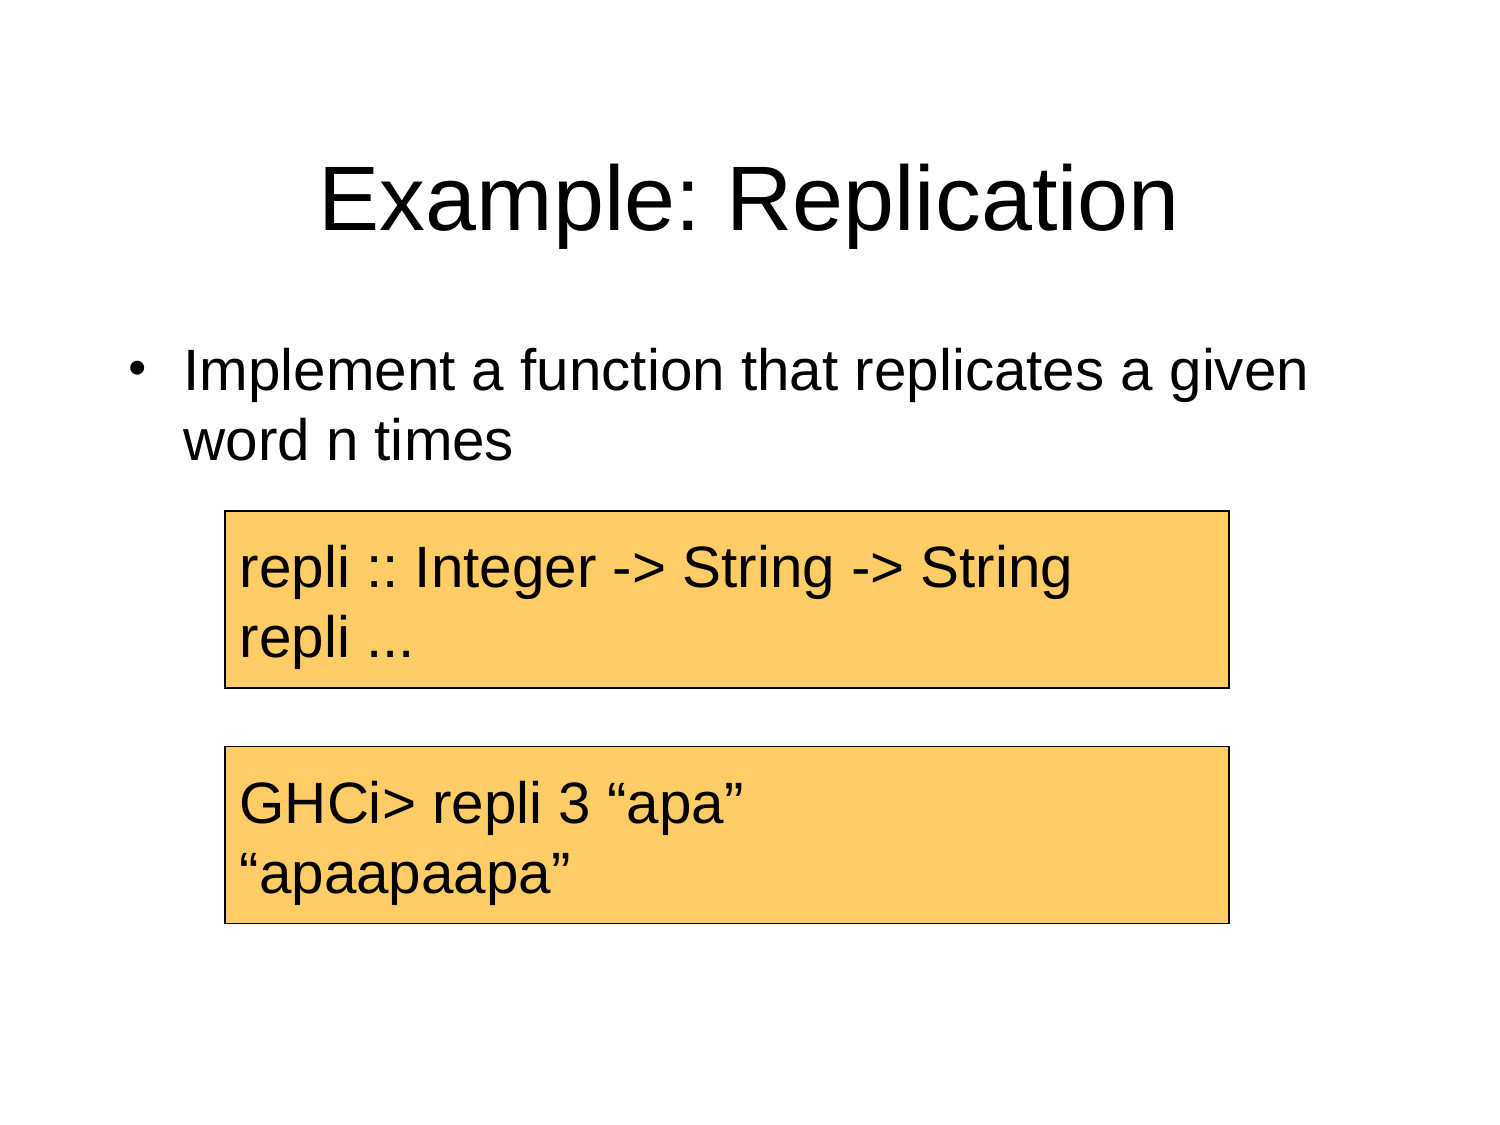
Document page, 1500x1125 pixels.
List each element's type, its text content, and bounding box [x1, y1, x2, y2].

title Example: Replication [112, 99, 1388, 288]
text_box GHCi> repli 3 “apa” “apaapaapa” [224, 746, 1229, 924]
text_box repli :: Integer -> String -> String repli ... [224, 511, 1229, 689]
list Implement a function that replicates a given word n times [112, 324, 1388, 978]
